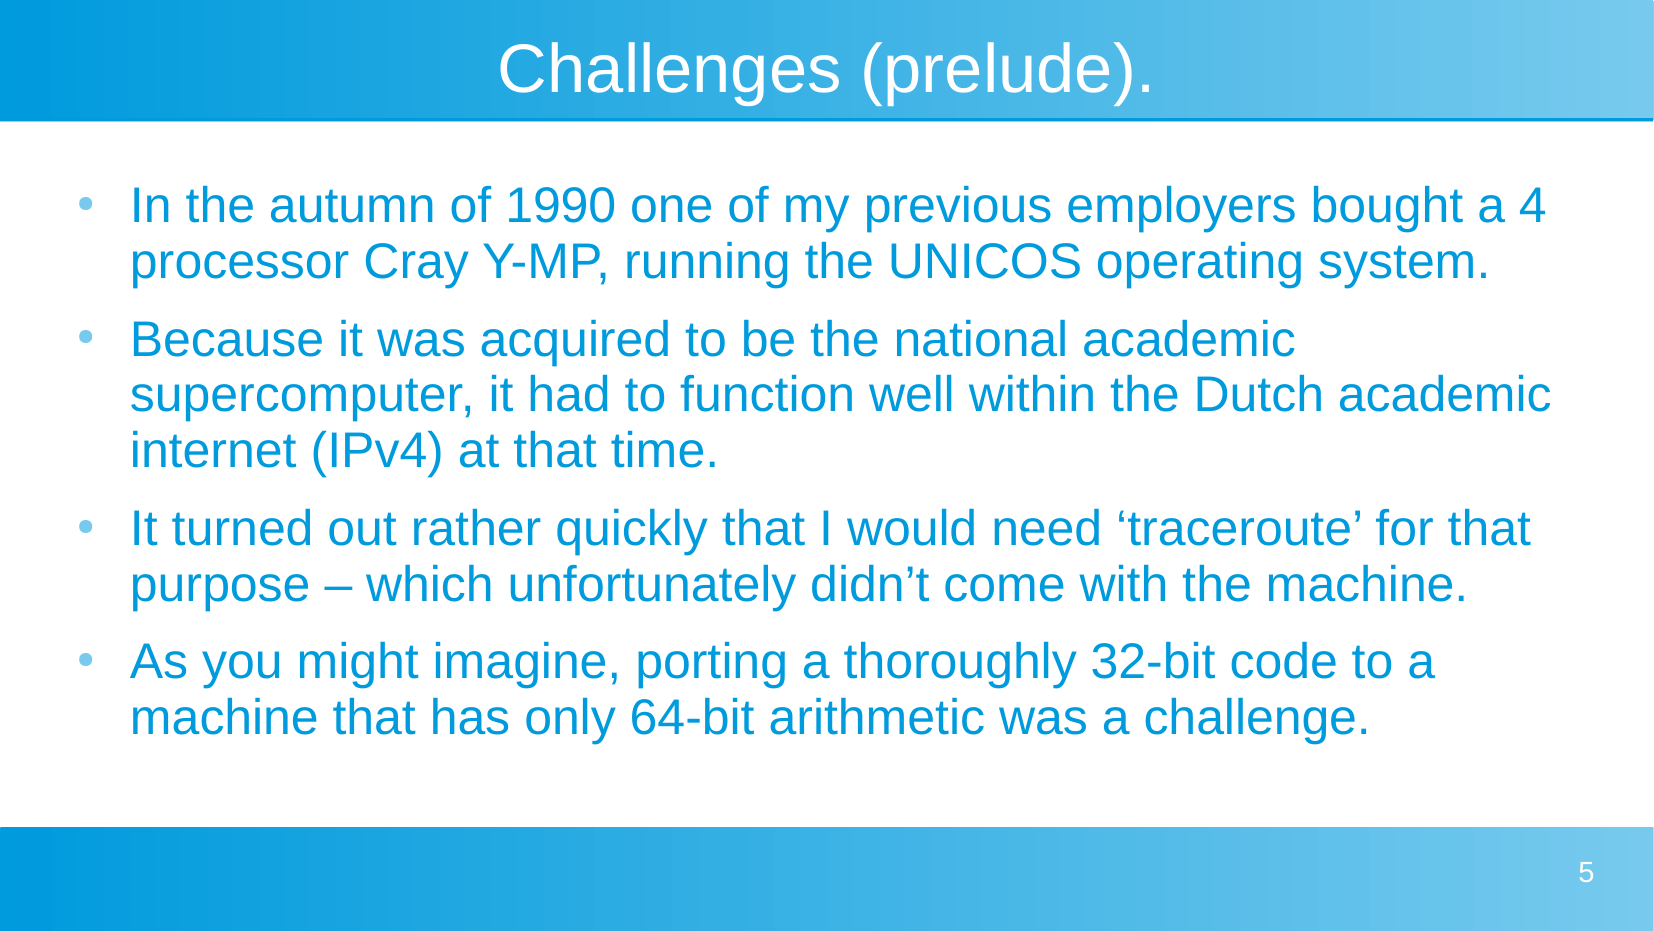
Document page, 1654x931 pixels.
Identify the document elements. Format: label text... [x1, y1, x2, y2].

title Challenges (prelude). [59, 29, 1595, 108]
list In the autumn of 1990 one of my previous employers bought a 4 processor Cray Y-MP, running the UNICOS operating system. Because it was acquired to be the national academic supercomputer, it had to function well within the Dutch academic internet (IPv4) at that time. It turned out rather quickly that I would need ‘traceroute’ for that purpose – which unfortunately didn’t come with the machine. As you might imagine, porting a thoroughly 32-bit code to a machine that has only 64-bit arithmetic was a challenge. [59, 177, 1595, 768]
